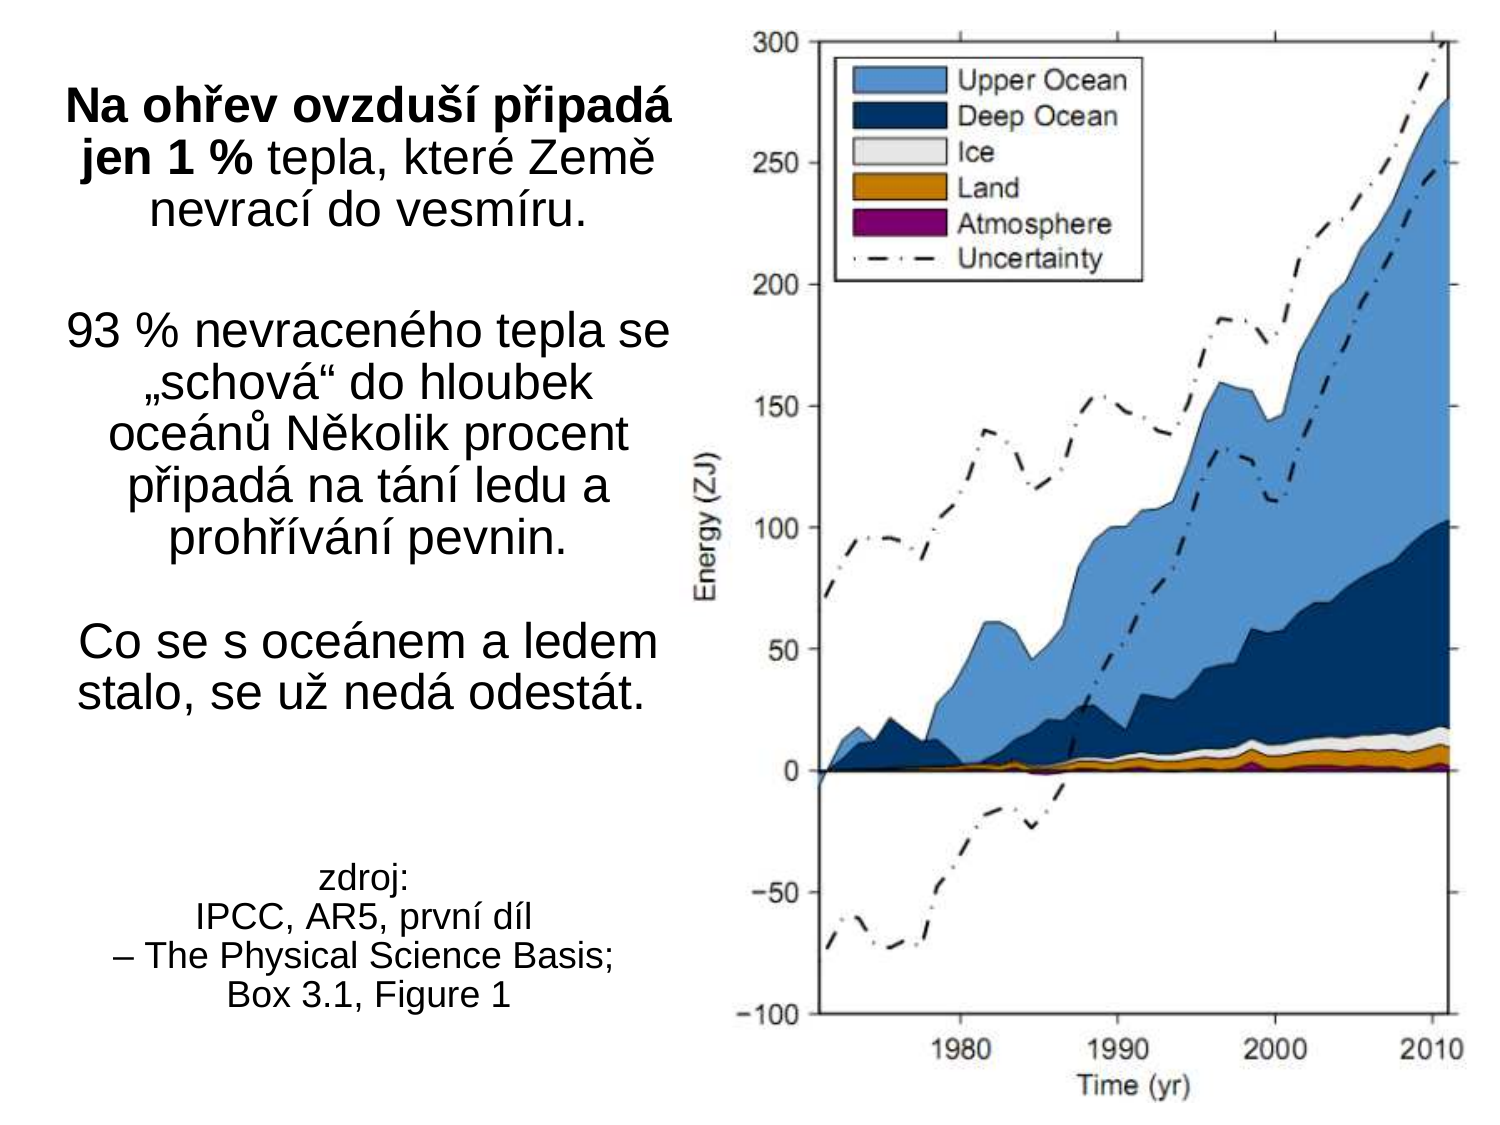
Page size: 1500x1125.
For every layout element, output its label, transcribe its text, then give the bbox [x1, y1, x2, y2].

picture [679, 29, 1472, 1103]
title Na ohřev ovzduší připadá jen 1 % tepla, které Země nevrací do vesmíru. 93 % nevraceného tepla se „schová“ do hloubek oceánů Několik procent připadá na tání ledu a prohřívání pevnin. Co se s oceánem a ledem stalo, se už nedá odestát. zdroj: IPCC, AR5, první díl – The Physical Science Basis; Box 3.1, Figure 1 [59, 29, 680, 1114]
